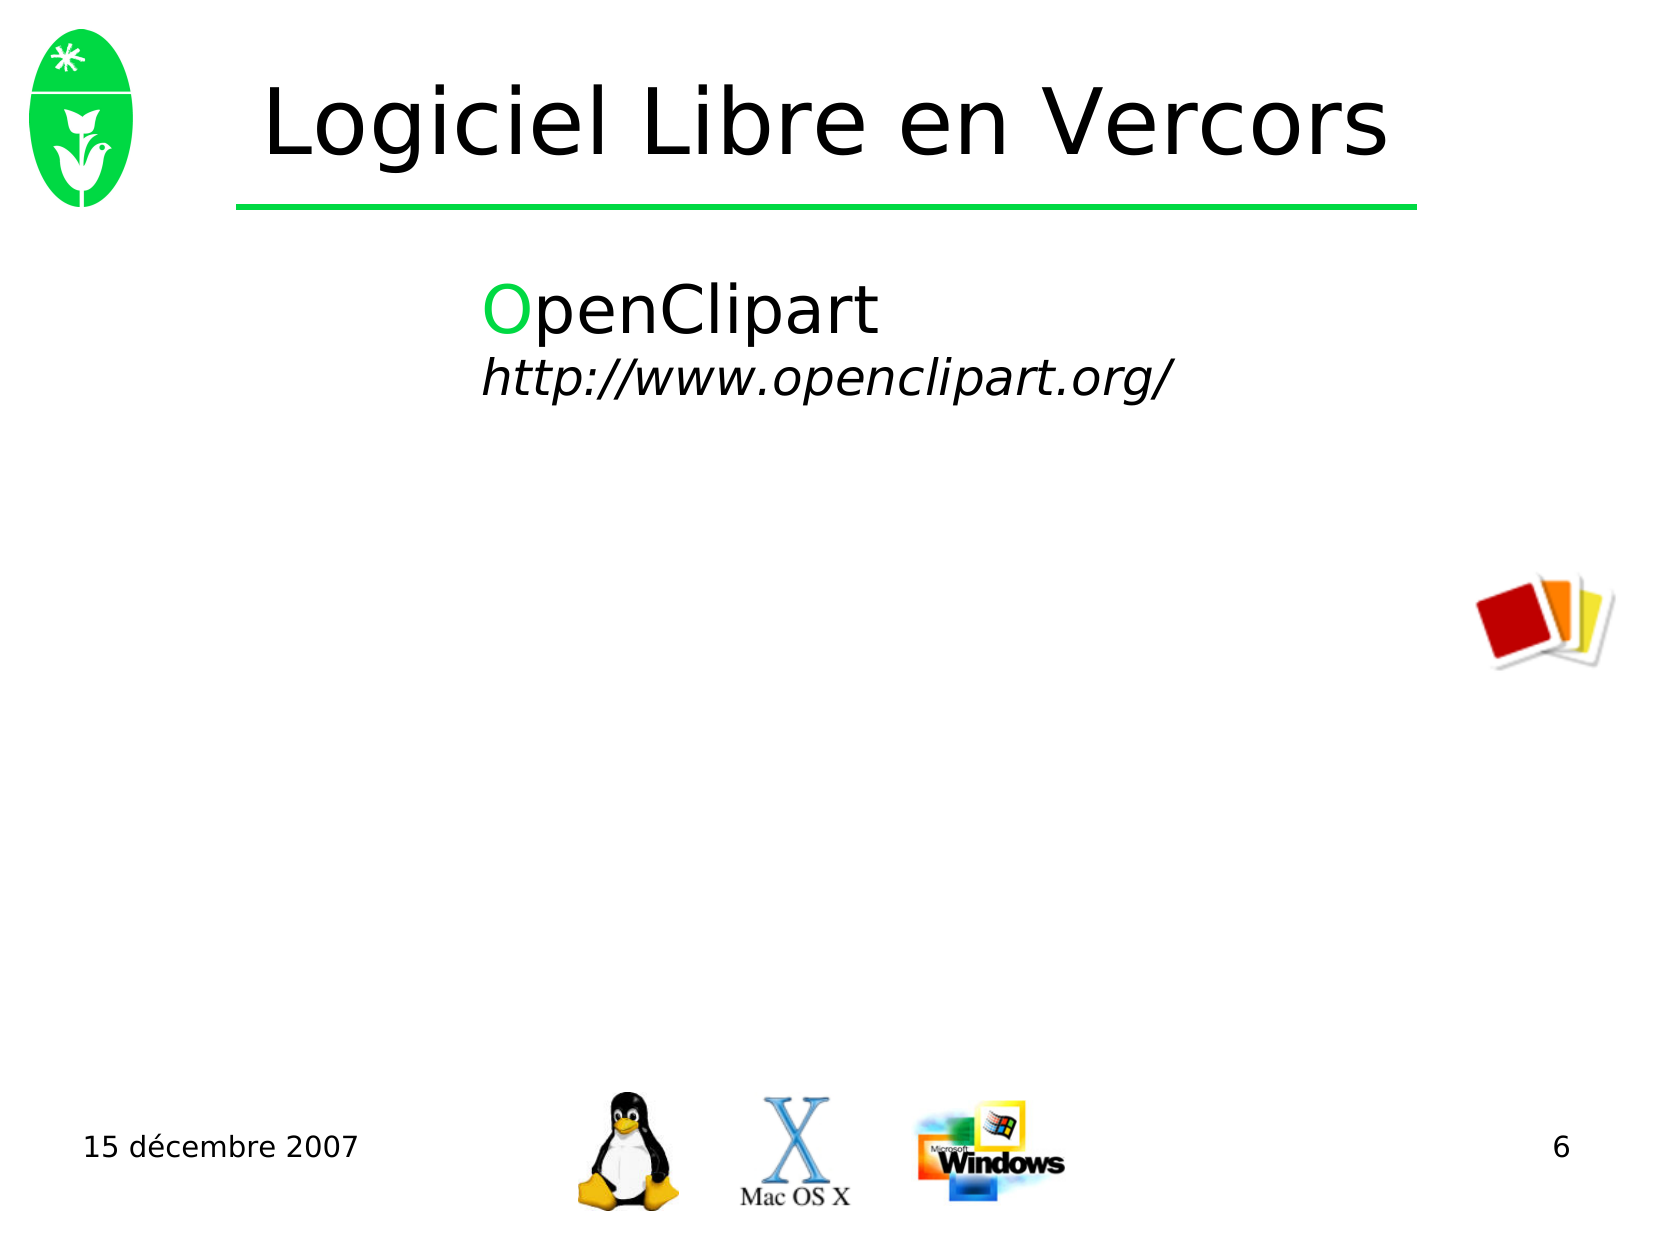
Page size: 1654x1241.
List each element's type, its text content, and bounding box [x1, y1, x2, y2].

title Logiciel Libre en Vercors [177, 4, 1477, 241]
text_box OpenClipart http://www.openclipart.org/ [466, 264, 1187, 415]
picture [903, 1092, 1076, 1211]
picture [578, 1092, 679, 1211]
picture [29, 29, 133, 207]
picture [1456, 560, 1625, 680]
picture [726, 1092, 866, 1211]
